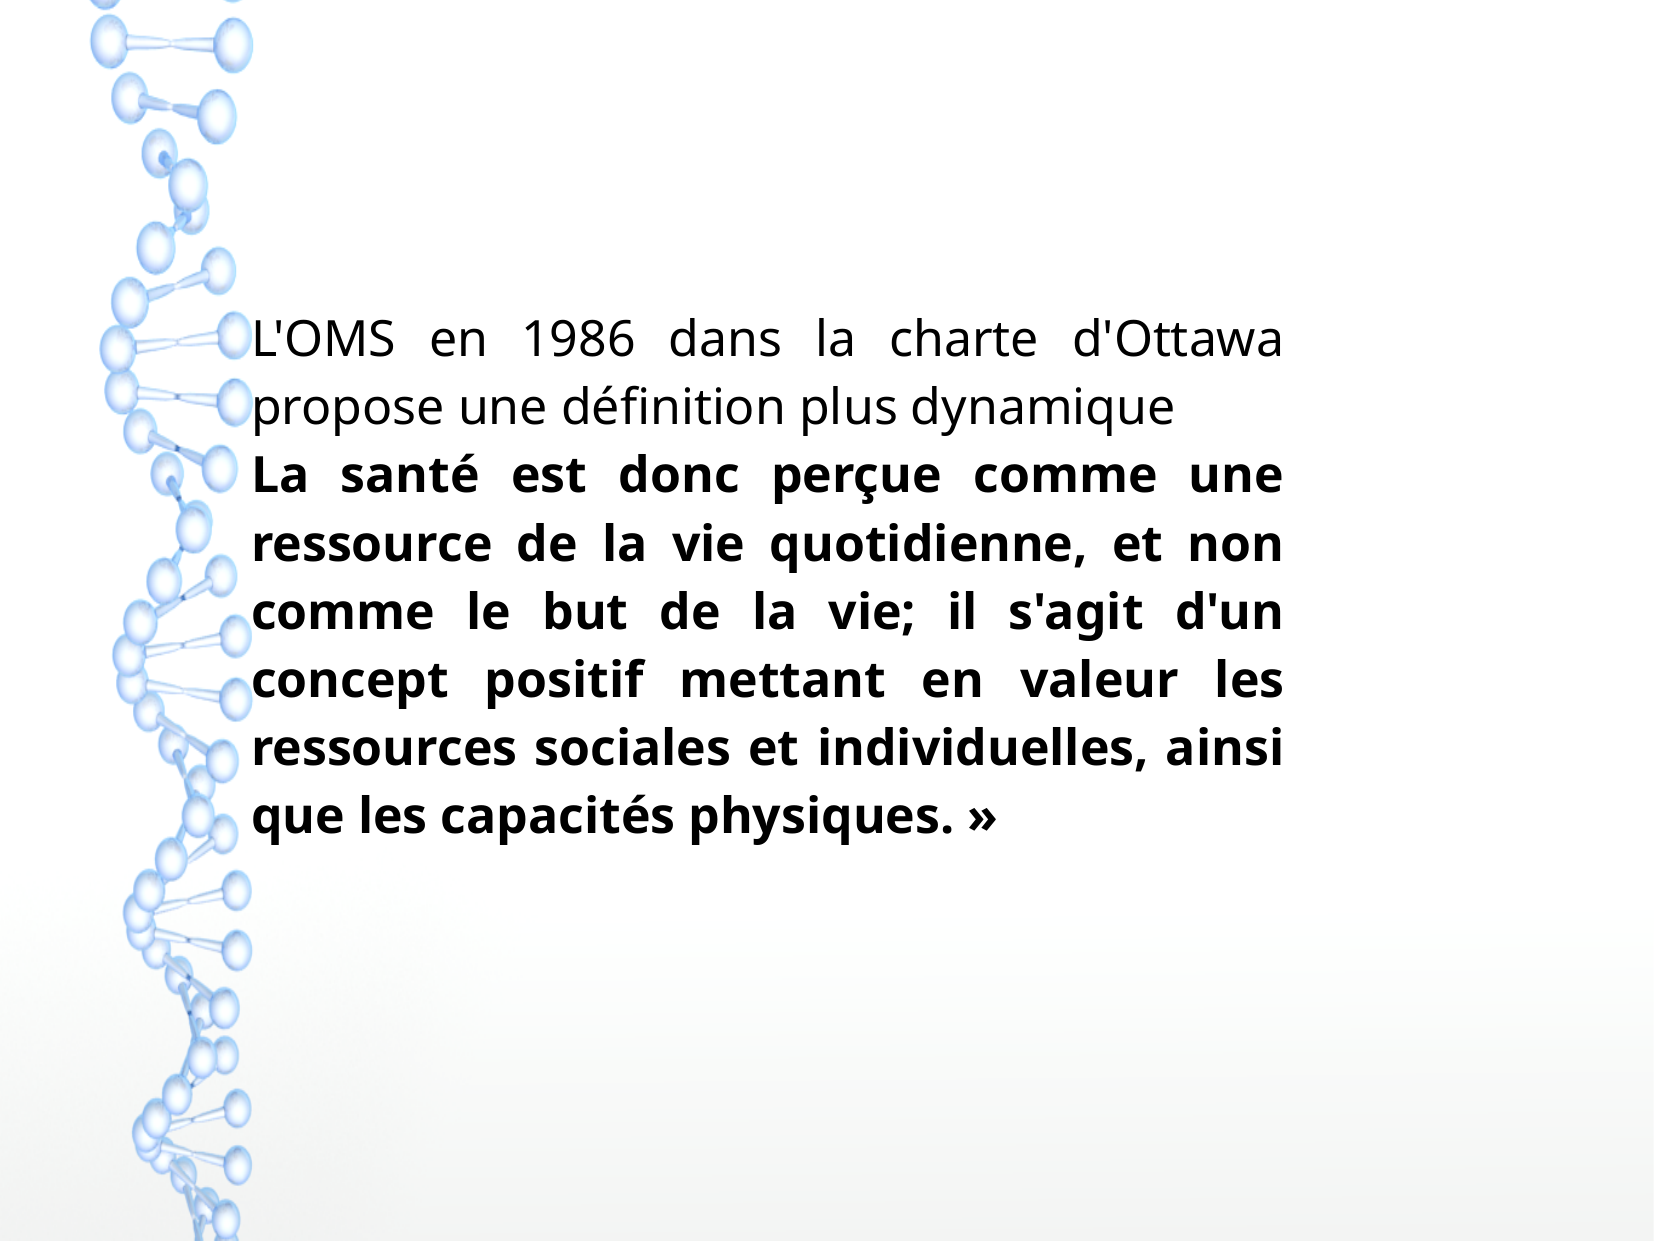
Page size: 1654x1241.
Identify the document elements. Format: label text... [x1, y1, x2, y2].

text_box L'OMS en 1986 dans la charte d'Ottawa propose une définition plus dynamique La santé est donc perçue comme une ressource de la vie quotidienne, et non comme le but de la vie; il s'agit d'un concept positif mettant en valeur les ressources sociales et individuelles, ainsi que les capacités physiques. » [236, 295, 1300, 835]
text_box [118, 531, 1211, 945]
picture [0, 0, 1654, 1241]
